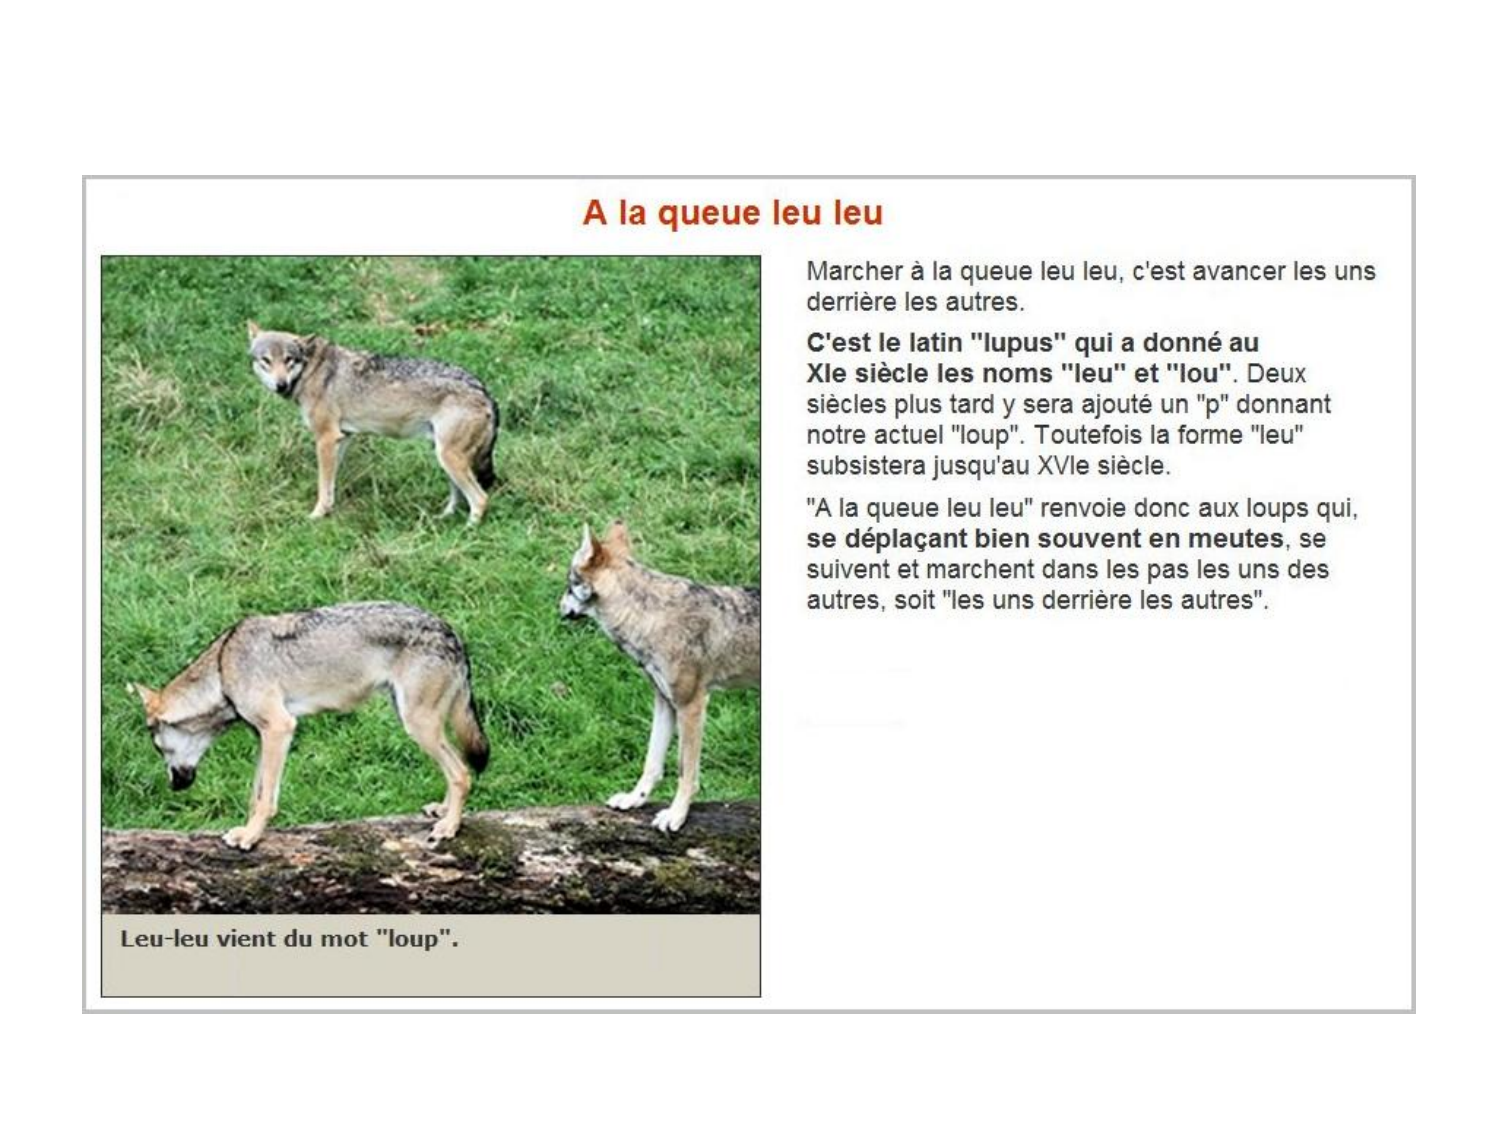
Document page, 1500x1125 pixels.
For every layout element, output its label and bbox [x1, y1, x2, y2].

title [75, 45, 1426, 233]
text_box [82, 175, 1416, 1015]
